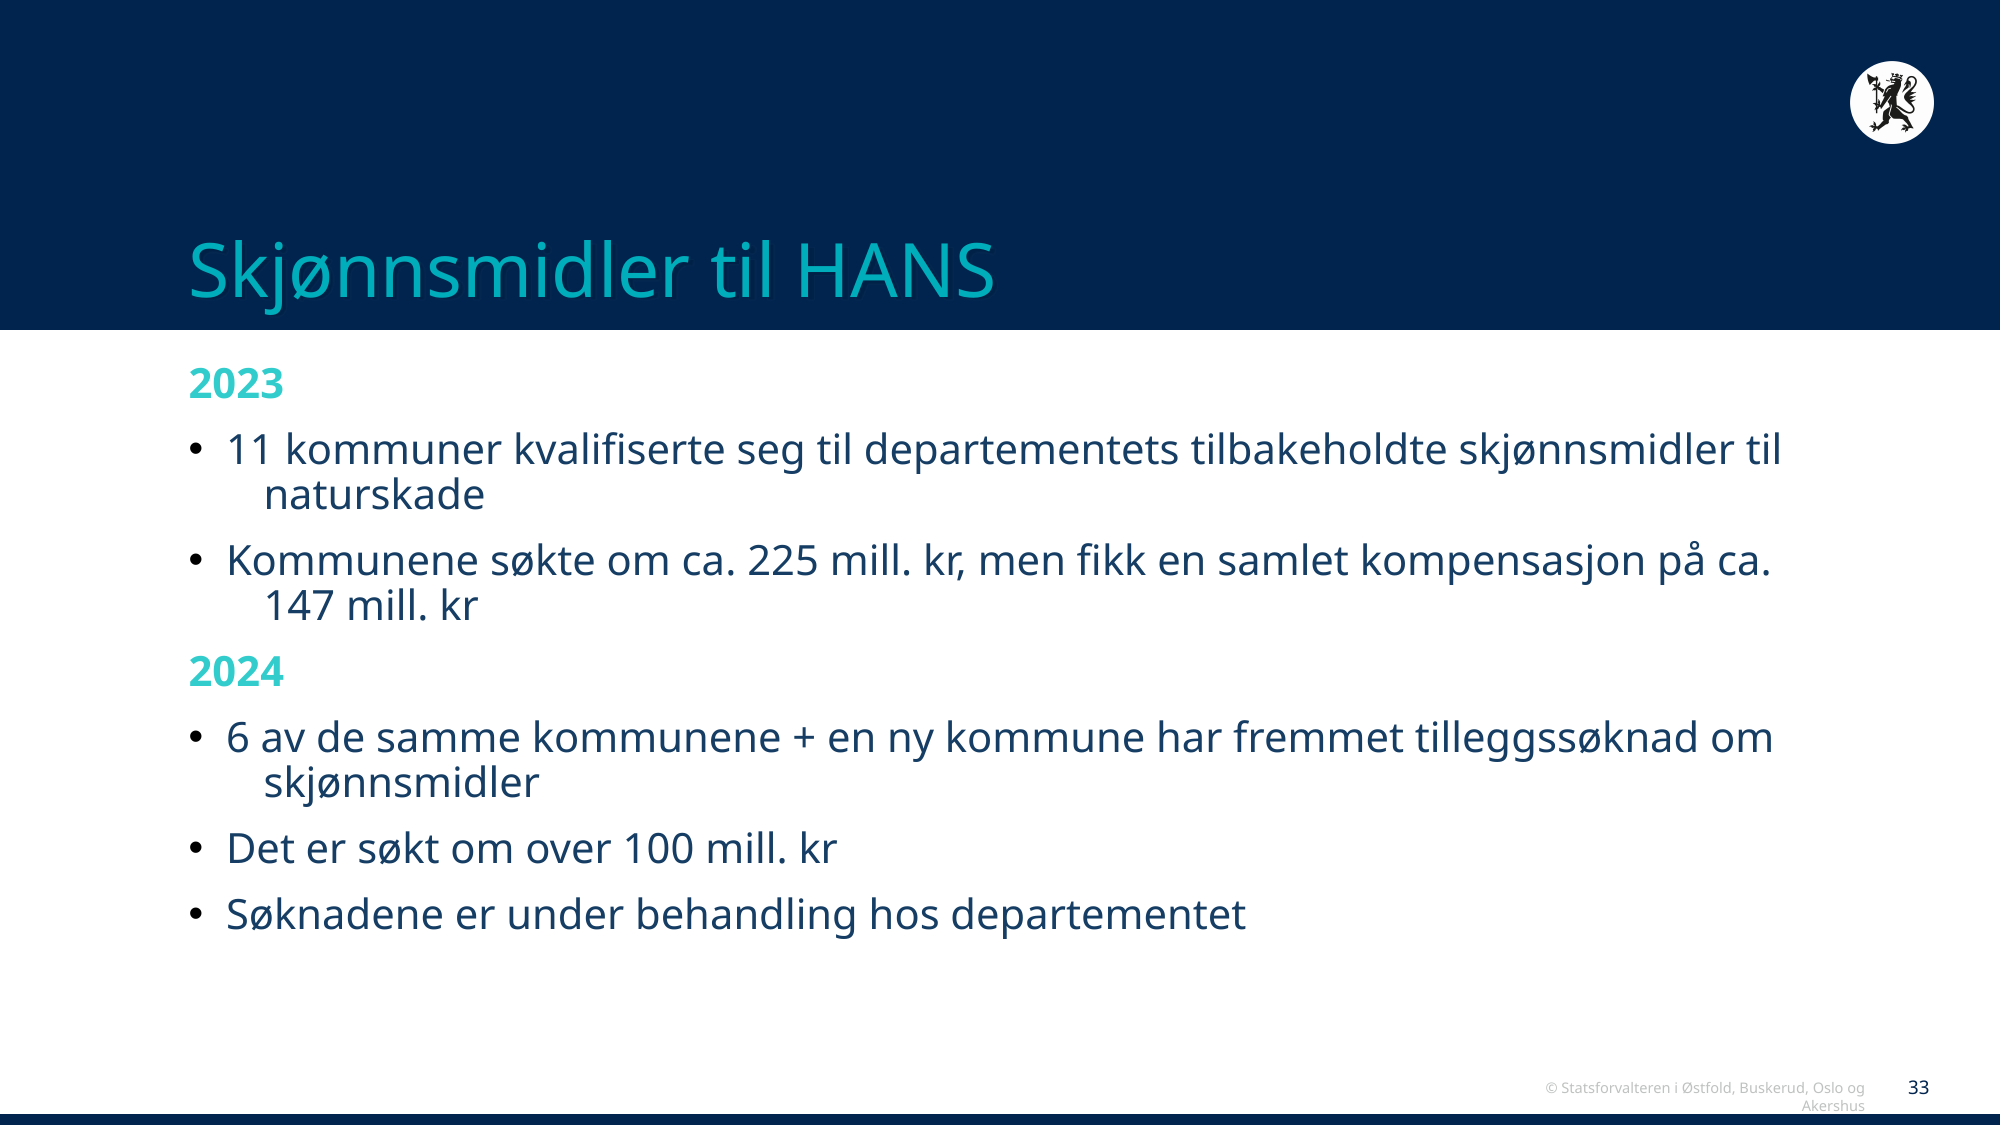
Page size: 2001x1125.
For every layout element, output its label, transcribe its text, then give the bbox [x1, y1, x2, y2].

list 2023 11 kommuner kvalifiserte seg til departementets tilbakeholdte skjønnsmidler til naturskade Kommunene søkte om ca. 225 mill. kr, men fikk en samlet kompensasjon på ca. 147 mill. kr 2024 6 av de samme kommunene + en ny kommune har fremmet tilleggssøknad om skjønnsmidler Det er søkt om over 100 mill. kr Søknadene er under behandling hos departementet [173, 355, 1827, 1036]
title Skjønnsmidler til HANS [173, 143, 1827, 320]
